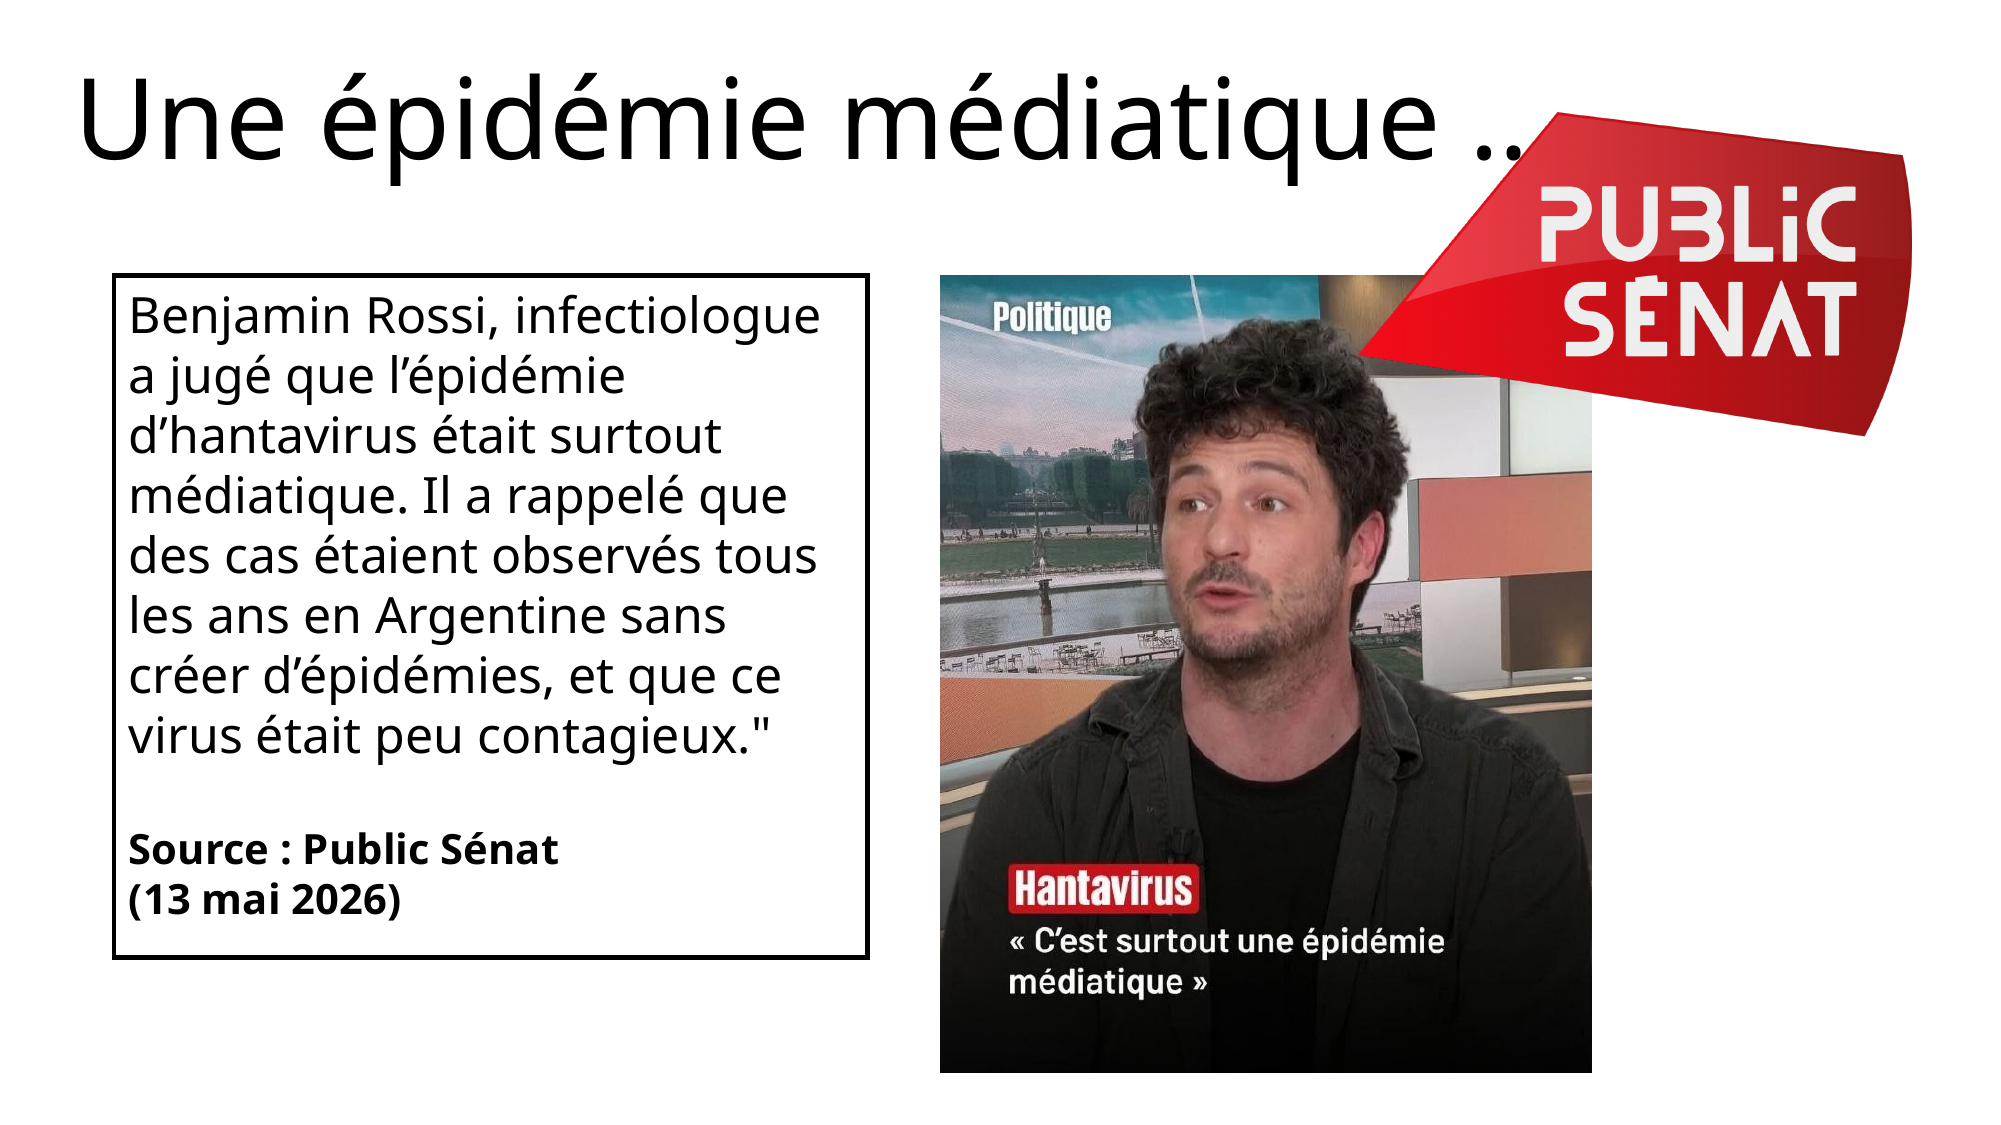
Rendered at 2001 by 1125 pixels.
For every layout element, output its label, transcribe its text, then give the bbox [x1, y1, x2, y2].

text_box Une épidémie médiatique … [59, 39, 1941, 191]
picture [940, 112, 1912, 1073]
text_box Benjamin Rossi, infectiologue a jugé que l’épidémie d’hantavirus était surtout médiatique. Il a rappelé que des cas étaient observés tous les ans en Argentine sans créer d’épidémies, et que ce virus était peu contagieux." Source : Public Sénat (13 mai 2026) [113, 275, 868, 958]
